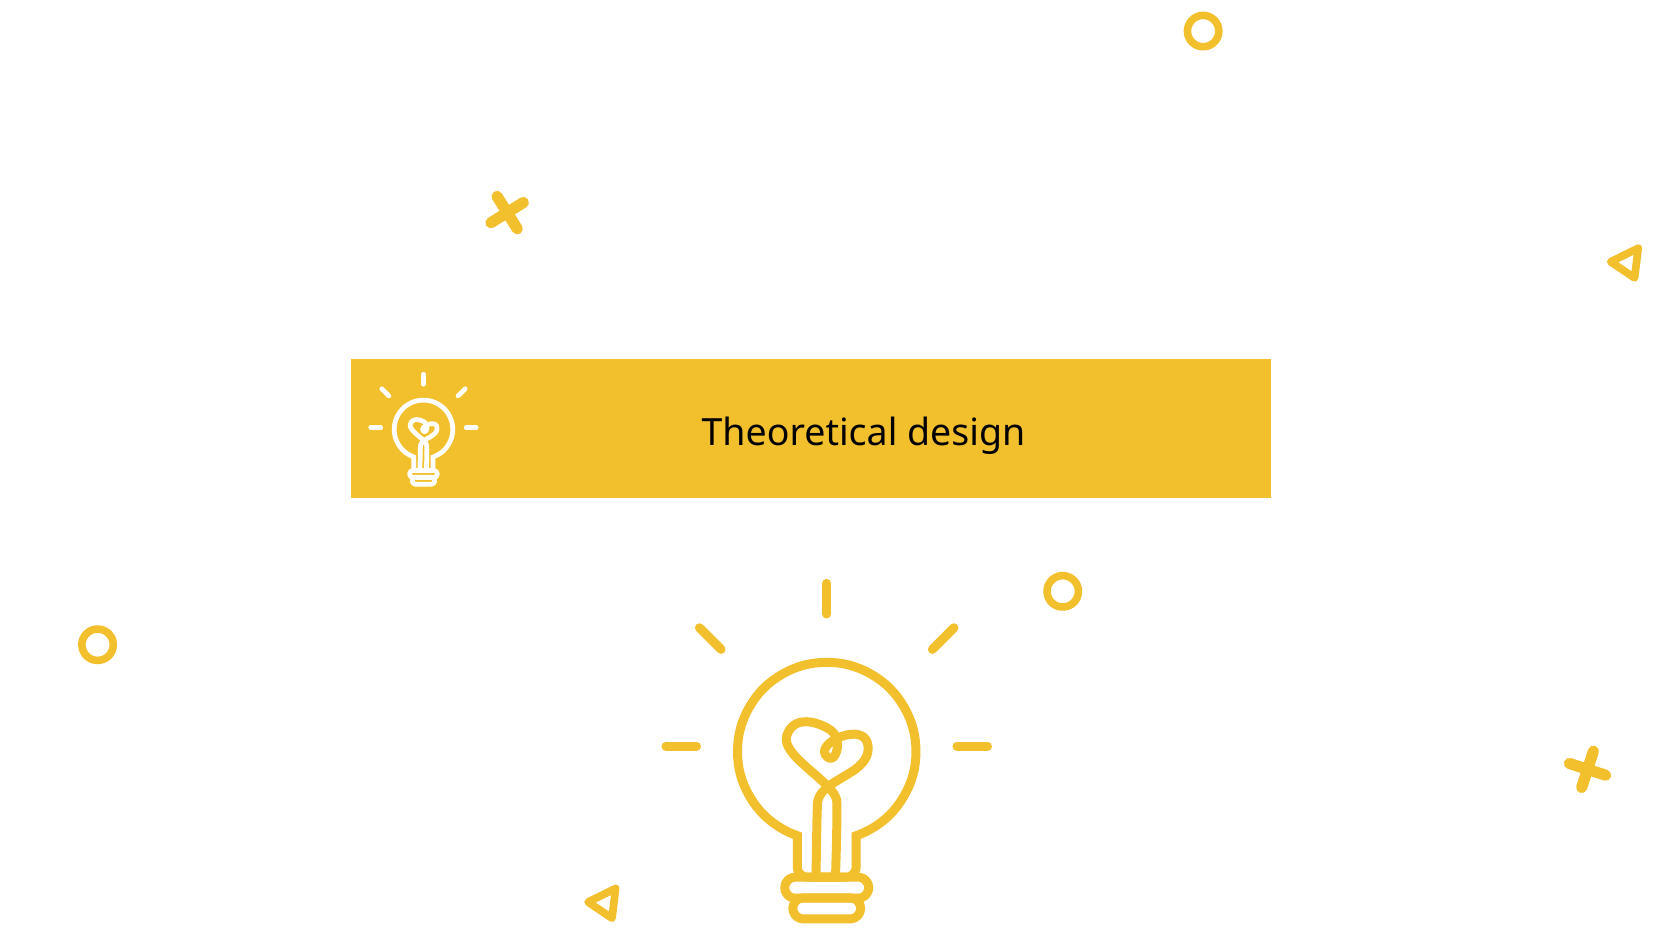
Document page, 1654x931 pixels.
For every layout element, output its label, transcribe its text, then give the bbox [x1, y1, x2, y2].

text_box Theoretical design [487, 339, 1241, 523]
